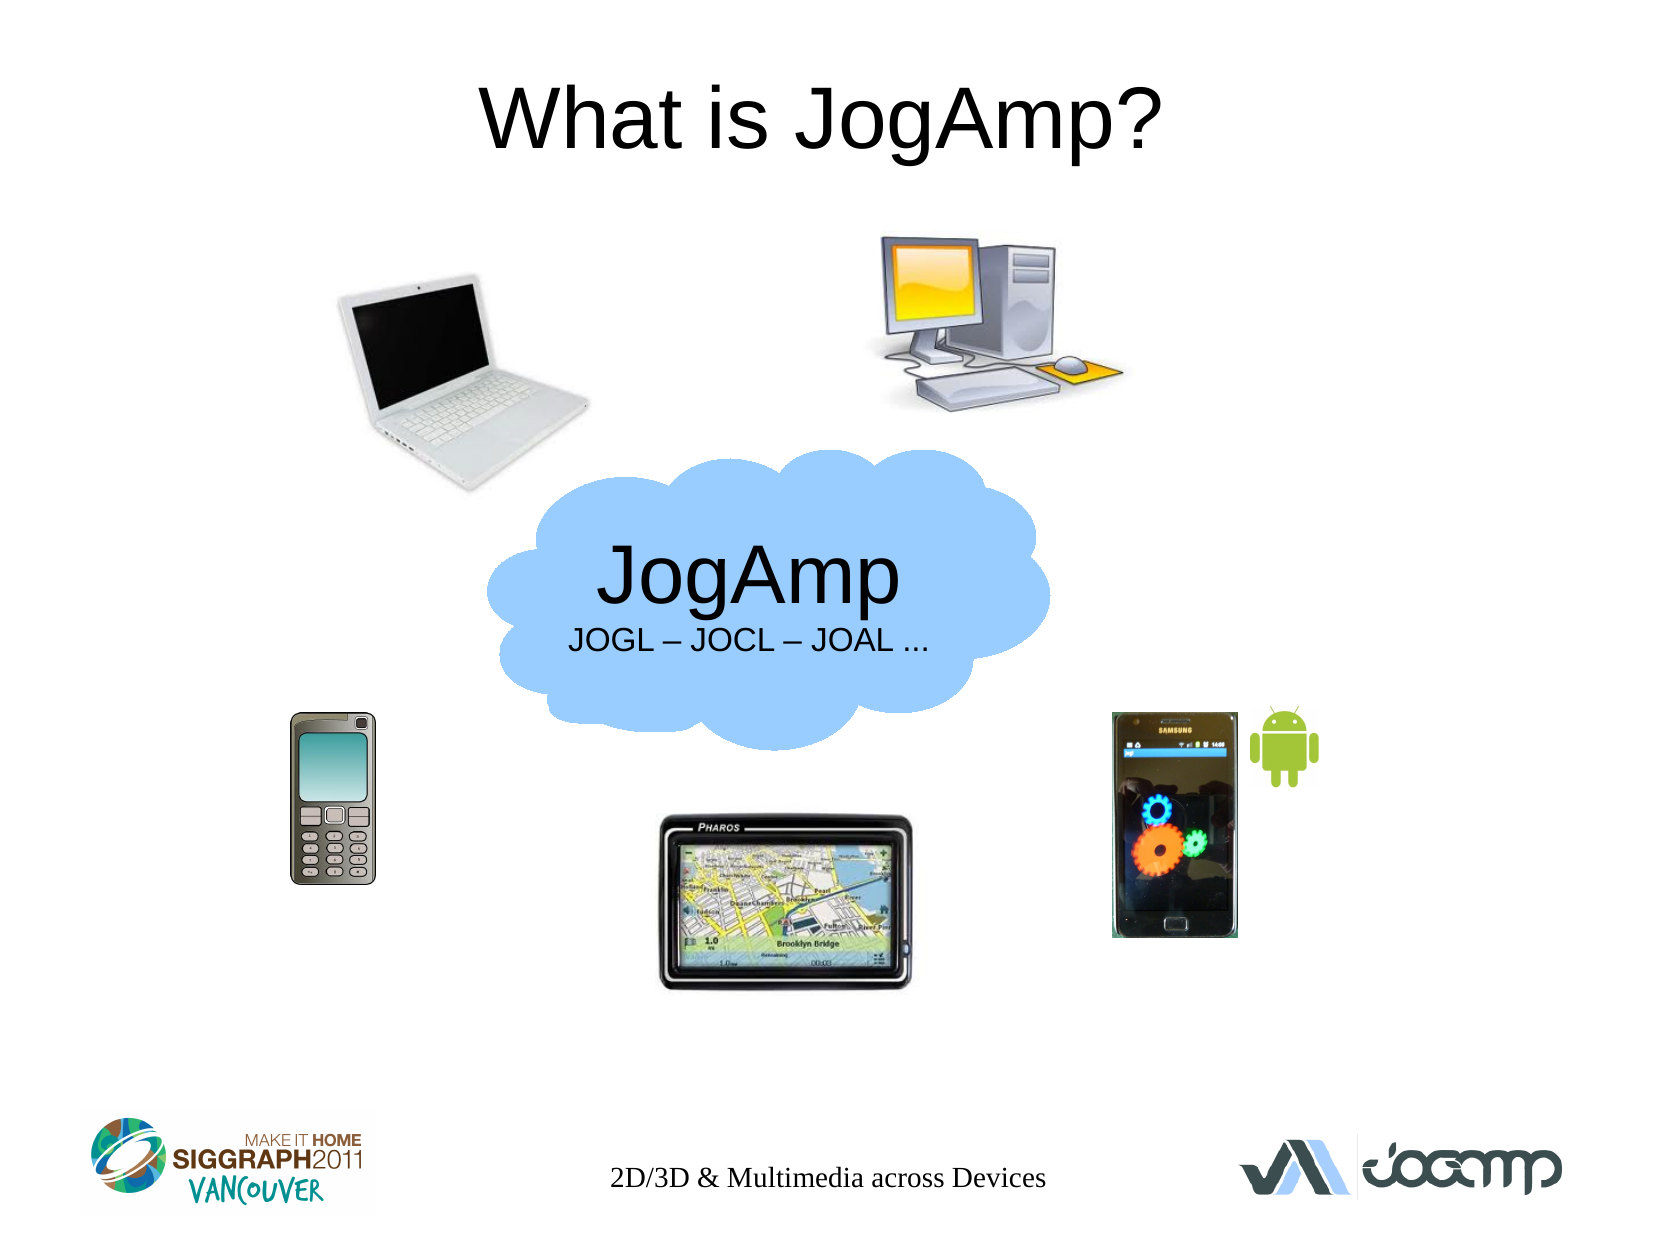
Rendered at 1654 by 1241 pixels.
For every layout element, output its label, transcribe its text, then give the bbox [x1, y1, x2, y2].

picture [327, 262, 601, 502]
picture [1250, 706, 1319, 788]
picture [80, 1106, 376, 1217]
picture [637, 795, 938, 1013]
picture [1237, 1134, 1562, 1200]
picture [1112, 712, 1238, 938]
text_box JogAmp JOGL – JOCL – JOAL ... [487, 450, 1051, 751]
title What is JogAmp? [68, 49, 1576, 188]
picture [862, 212, 1136, 413]
picture [290, 712, 376, 885]
